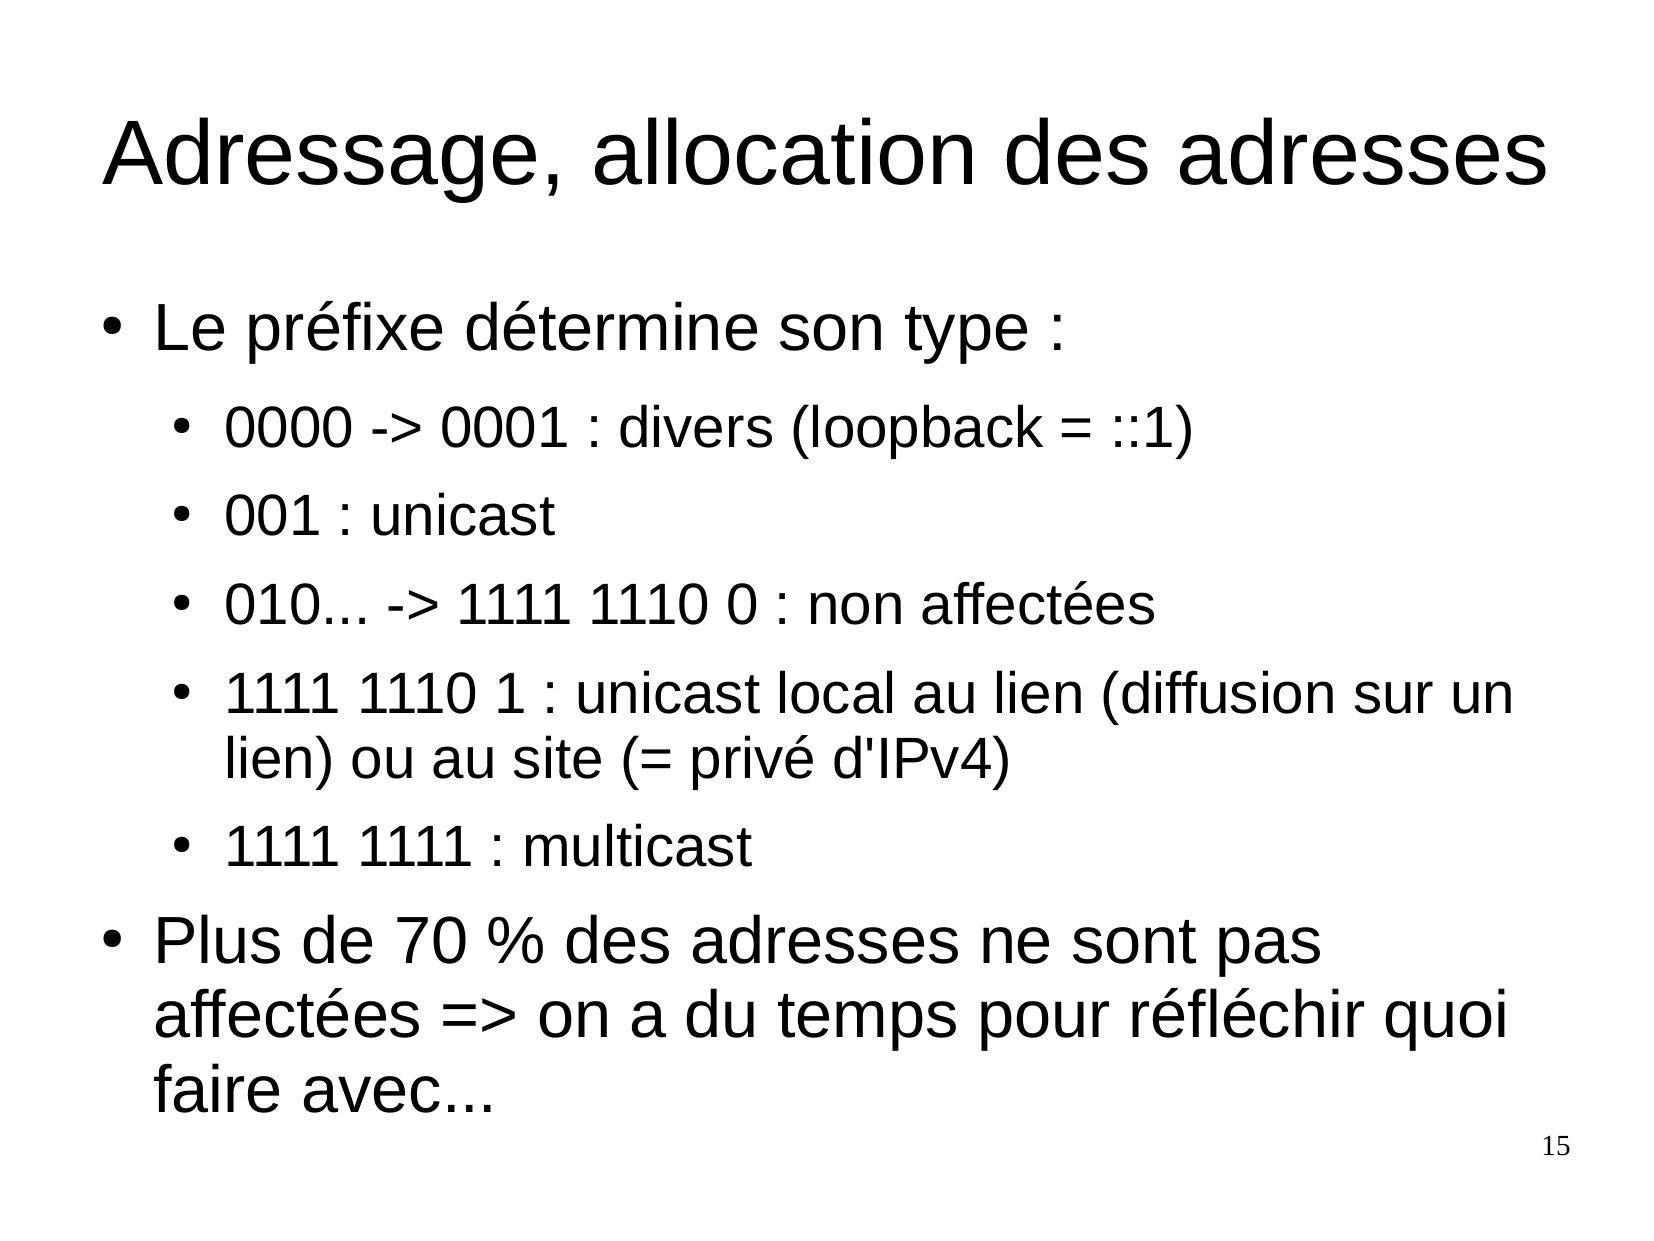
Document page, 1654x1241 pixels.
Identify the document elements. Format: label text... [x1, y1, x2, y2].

title Adressage, allocation des adresses [82, 49, 1571, 257]
list Le préfixe détermine son type : 0000 -> 0001 : divers (loopback = ::1) 001 : unicast 010... -> 1111 1110 0 : non affectées 1111 1110 1 : unicast local au lien (diffusion sur un lien) ou au site (= privé d'IPv4) 1111 1111 : multicast Plus de 70 % des adresses ne sont pas affectées => on a du temps pour réfléchir quoi faire avec... [82, 290, 1571, 1128]
